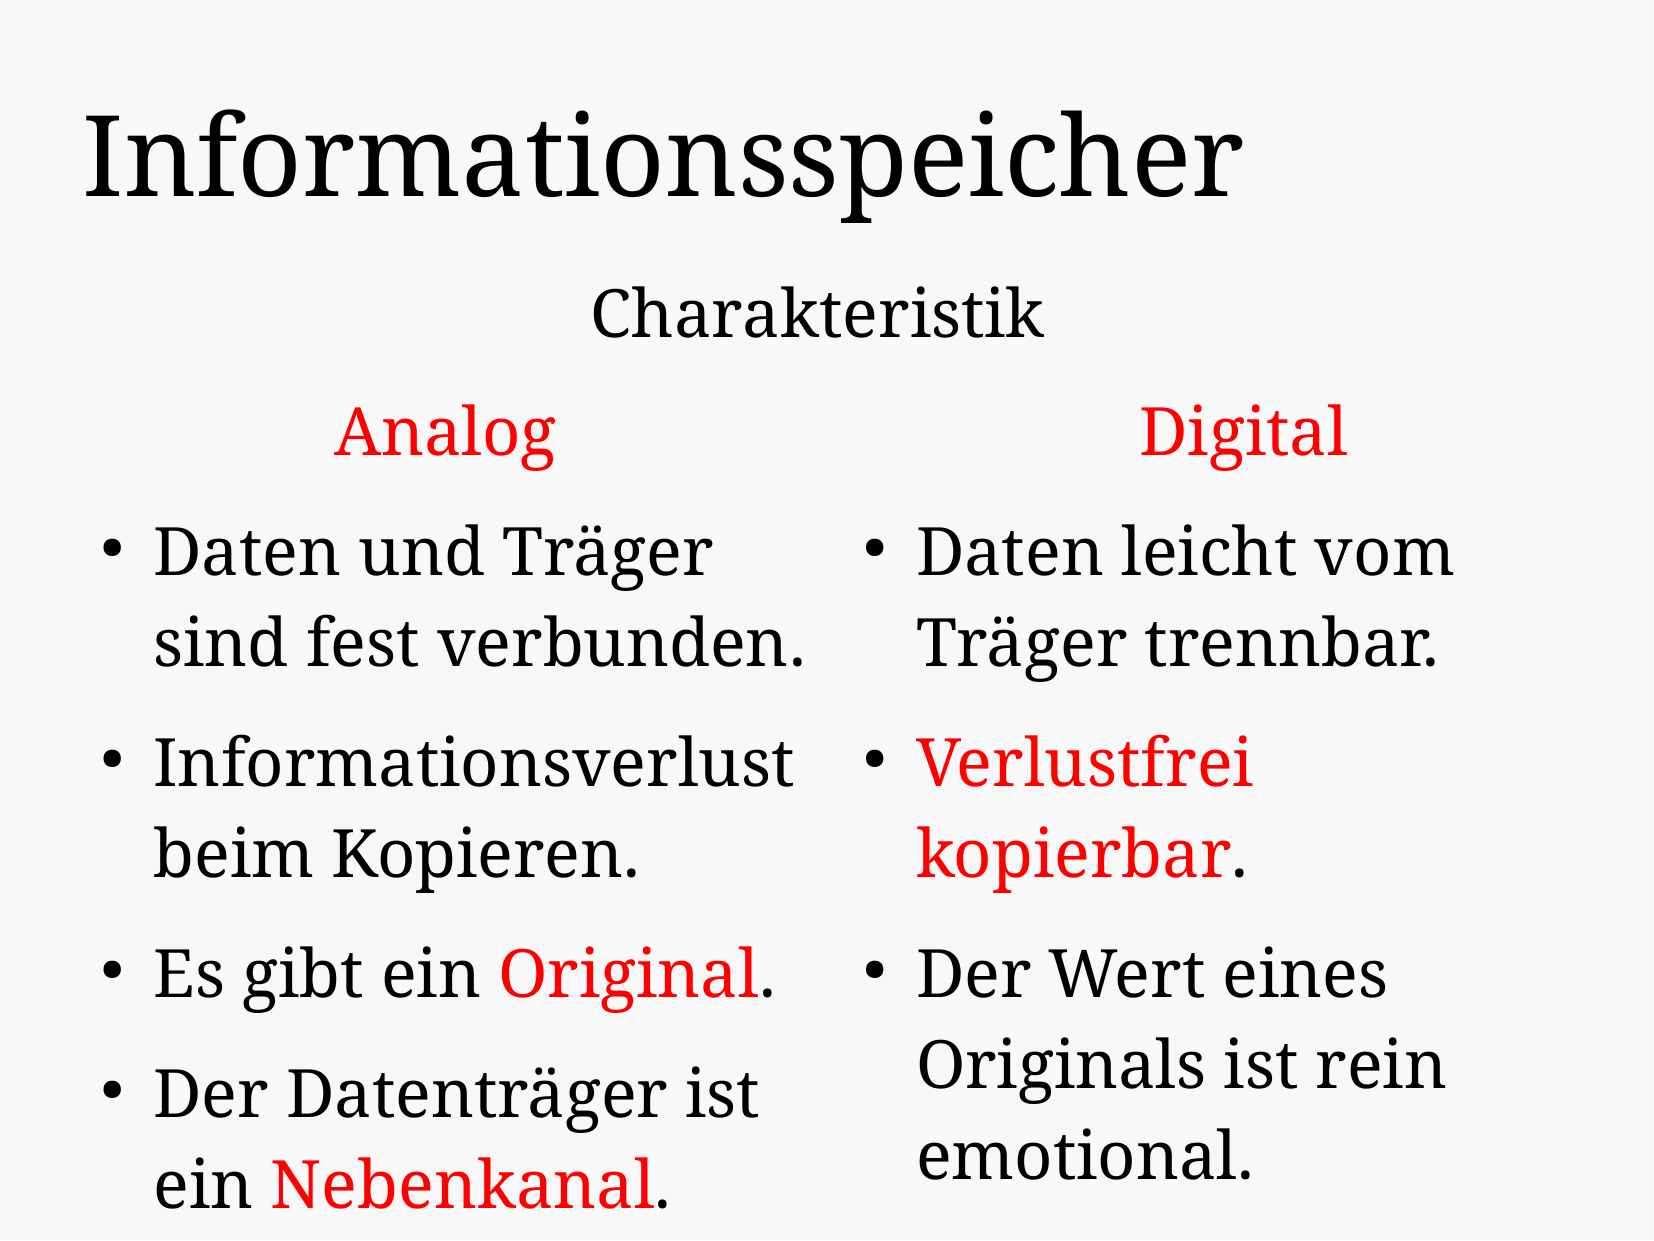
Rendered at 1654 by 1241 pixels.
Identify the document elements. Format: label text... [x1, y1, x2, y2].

list Analog Daten und Träger sind fest verbunden. Informationsverlust beim Kopieren. Es gibt ein Original. Der Datenträger ist ein Nebenkanal. [82, 383, 809, 1241]
title Informationsspeicher [82, 49, 1571, 257]
list Digital Daten leicht vom Träger trennbar. Verlustfrei kopierbar. Der Wert eines Originals ist rein emotional. Fragile Integrität. [845, 383, 1572, 1223]
text_box Charakteristik [590, 265, 1152, 356]
